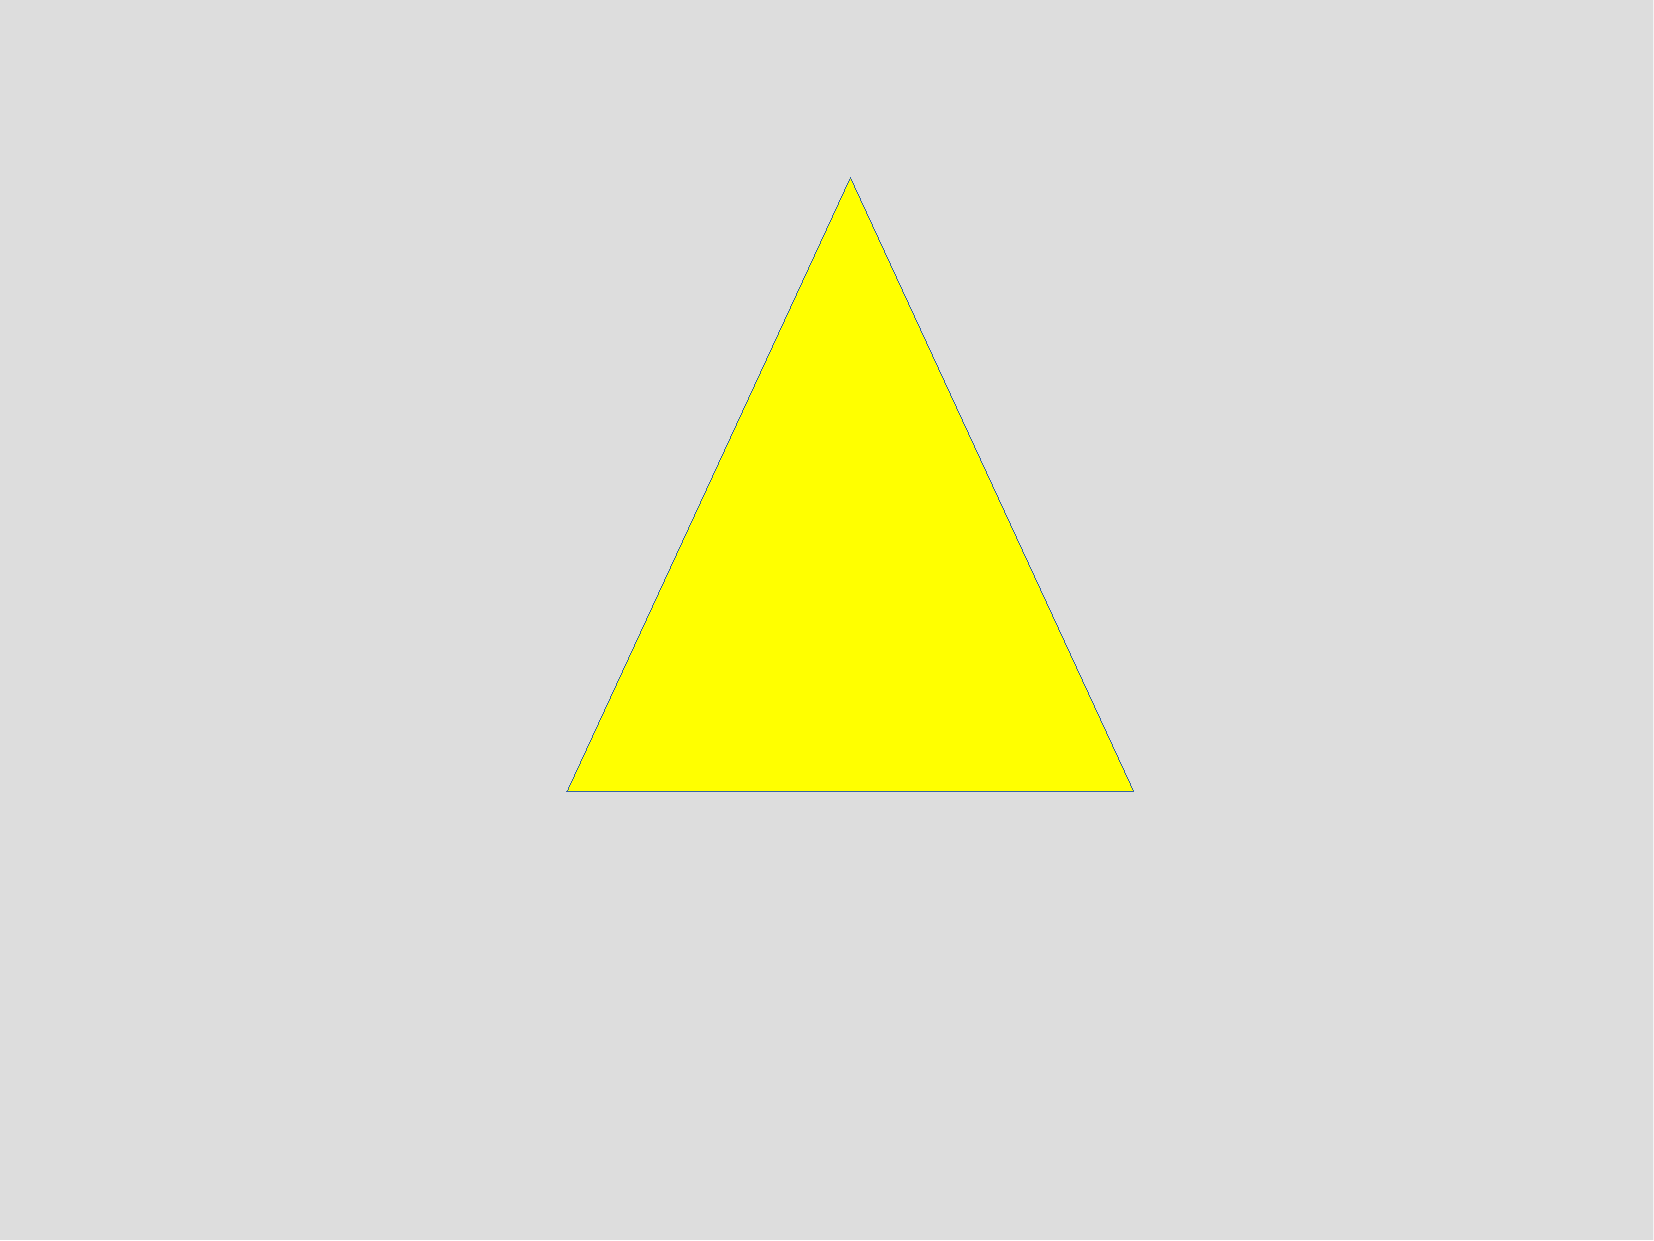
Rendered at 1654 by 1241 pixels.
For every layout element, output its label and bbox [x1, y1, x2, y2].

text_box [566, 177, 1134, 792]
